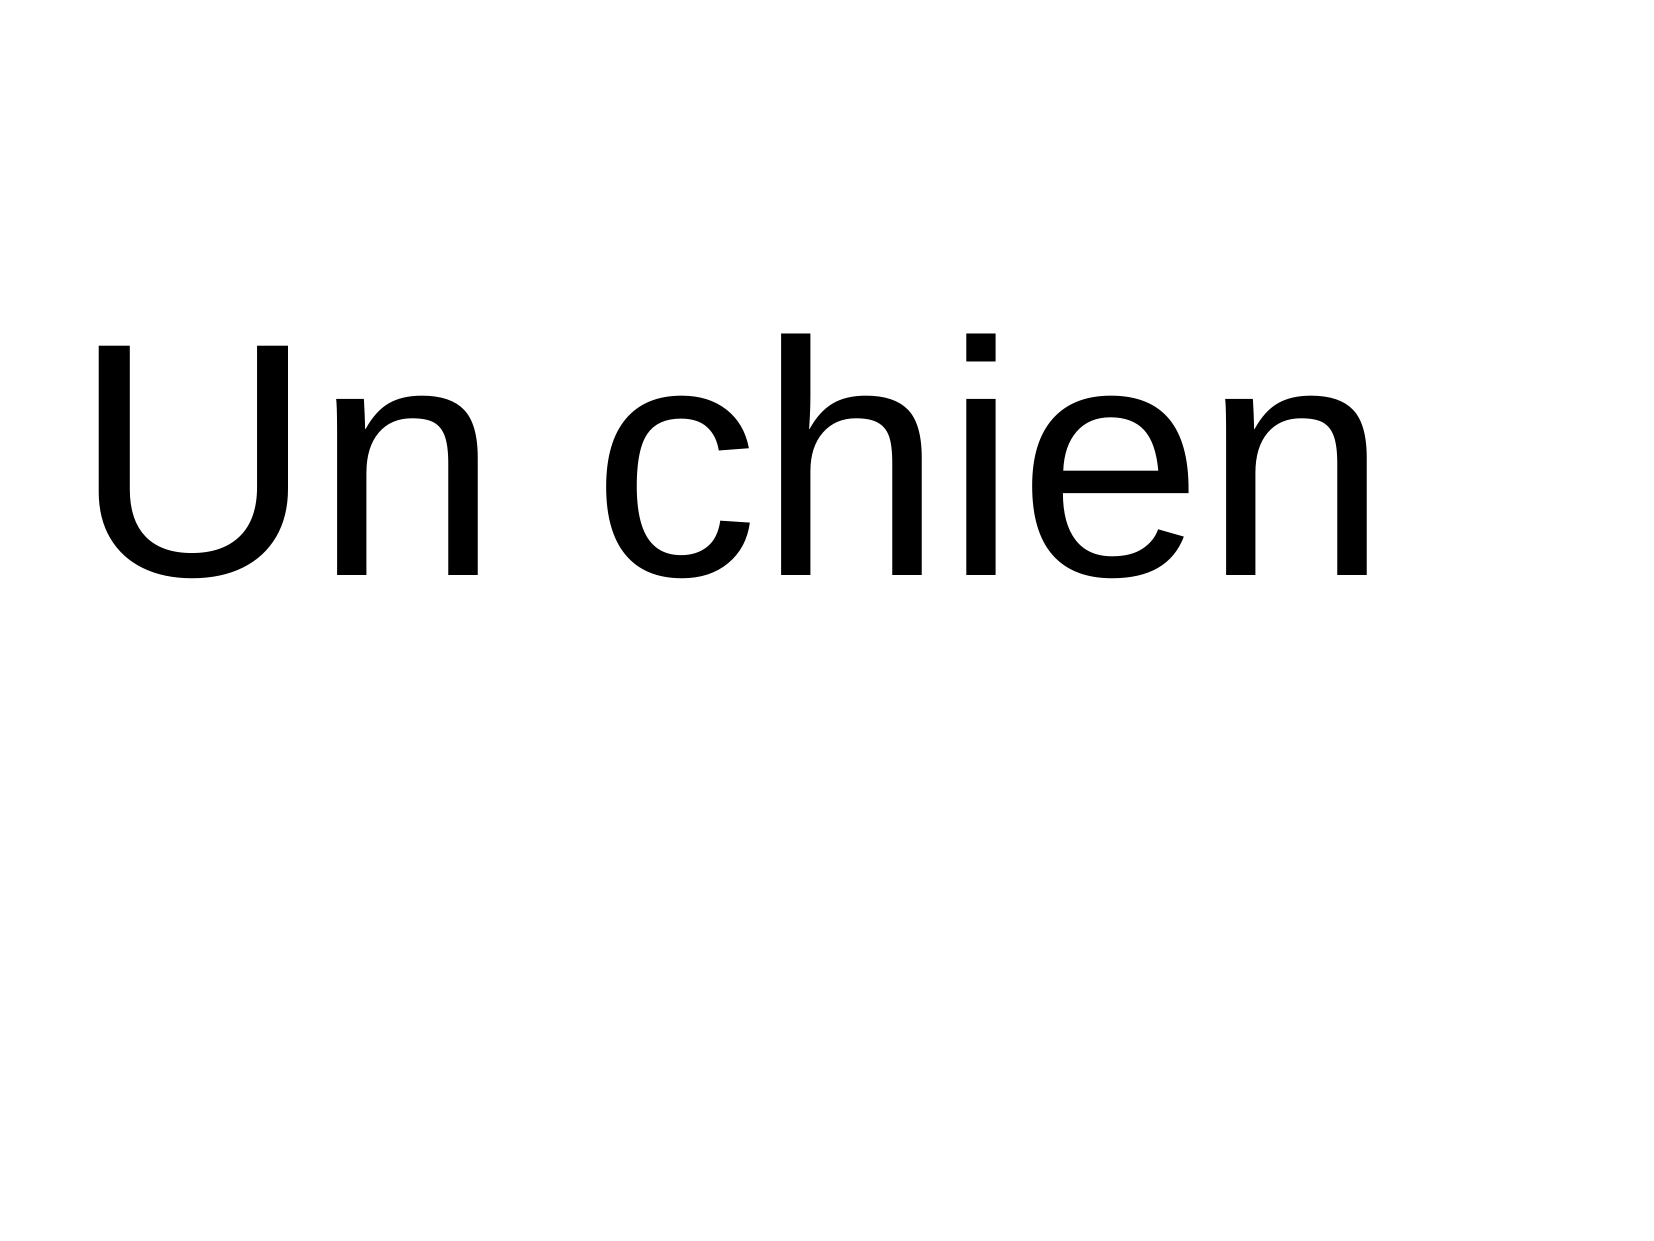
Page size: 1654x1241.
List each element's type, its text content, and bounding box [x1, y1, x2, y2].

text_box Un chien [59, 265, 1447, 653]
